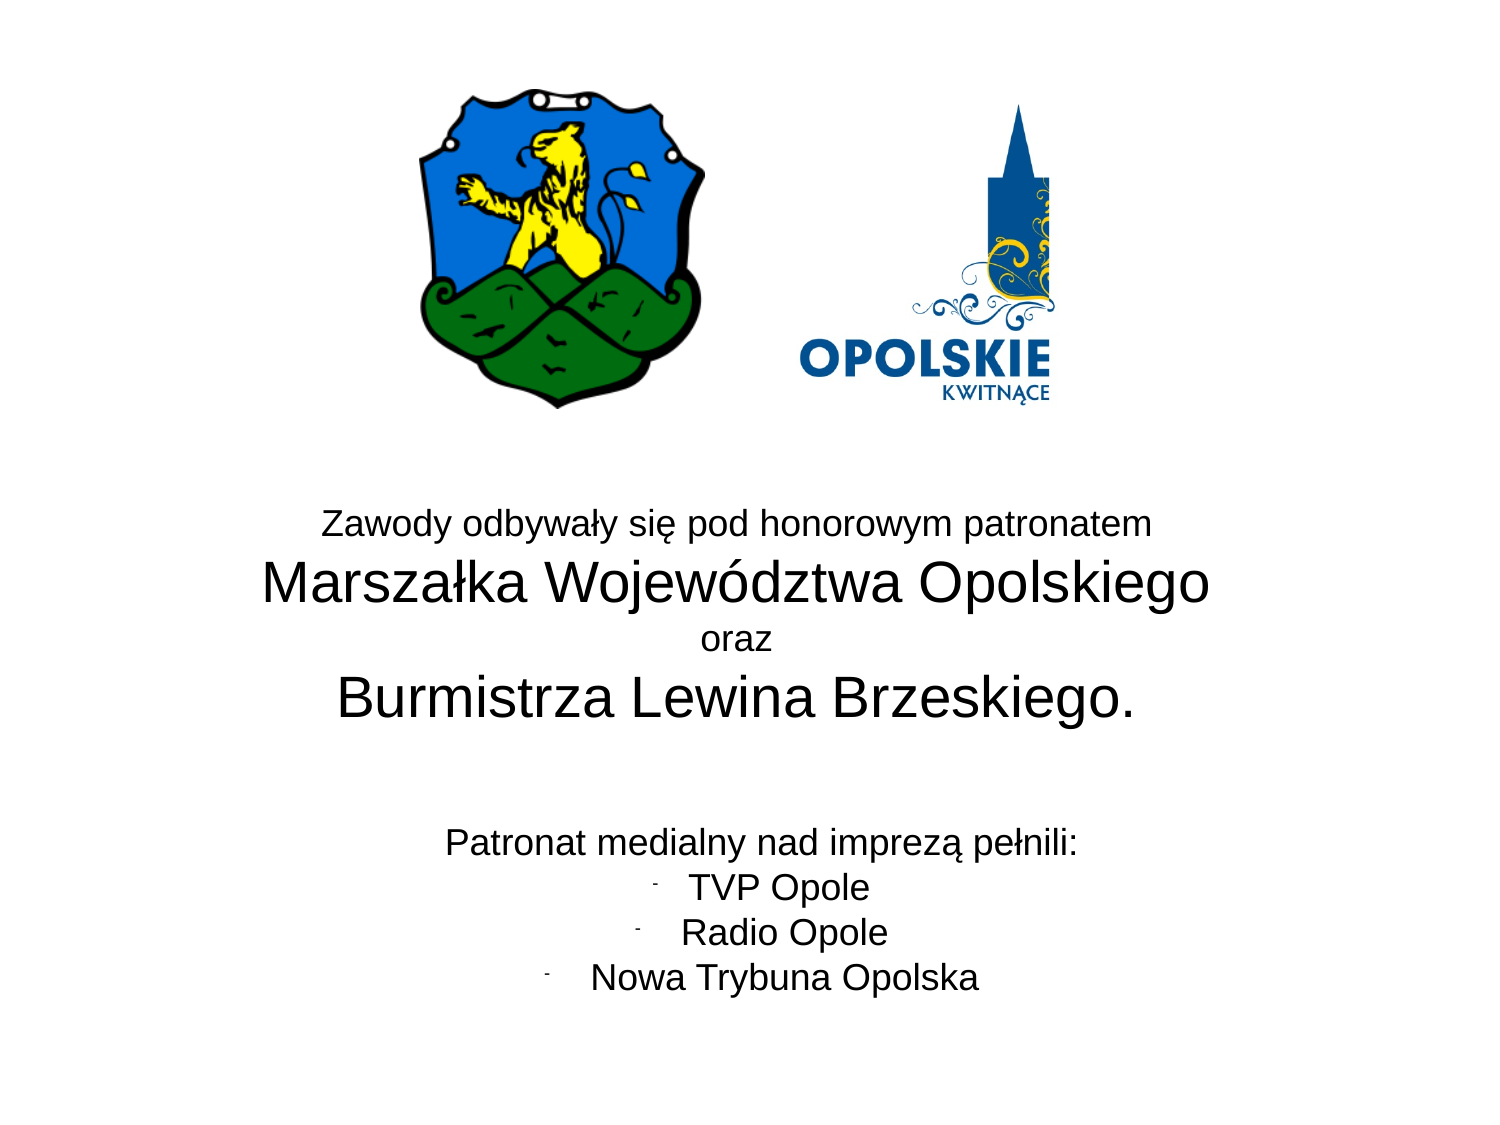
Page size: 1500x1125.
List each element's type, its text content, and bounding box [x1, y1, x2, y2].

picture [785, 89, 1069, 420]
text_box Patronat medialny nad imprezą pełnili: TVP Opole Radio Opole Nowa Trybuna Opolska [265, 810, 1258, 1006]
picture [419, 89, 705, 409]
text_box Zawody odbywały się pod honorowym patronatem Marszałka Województwa Opolskiego oraz Burmistrza Lewina Brzeskiego. [247, 491, 1227, 737]
